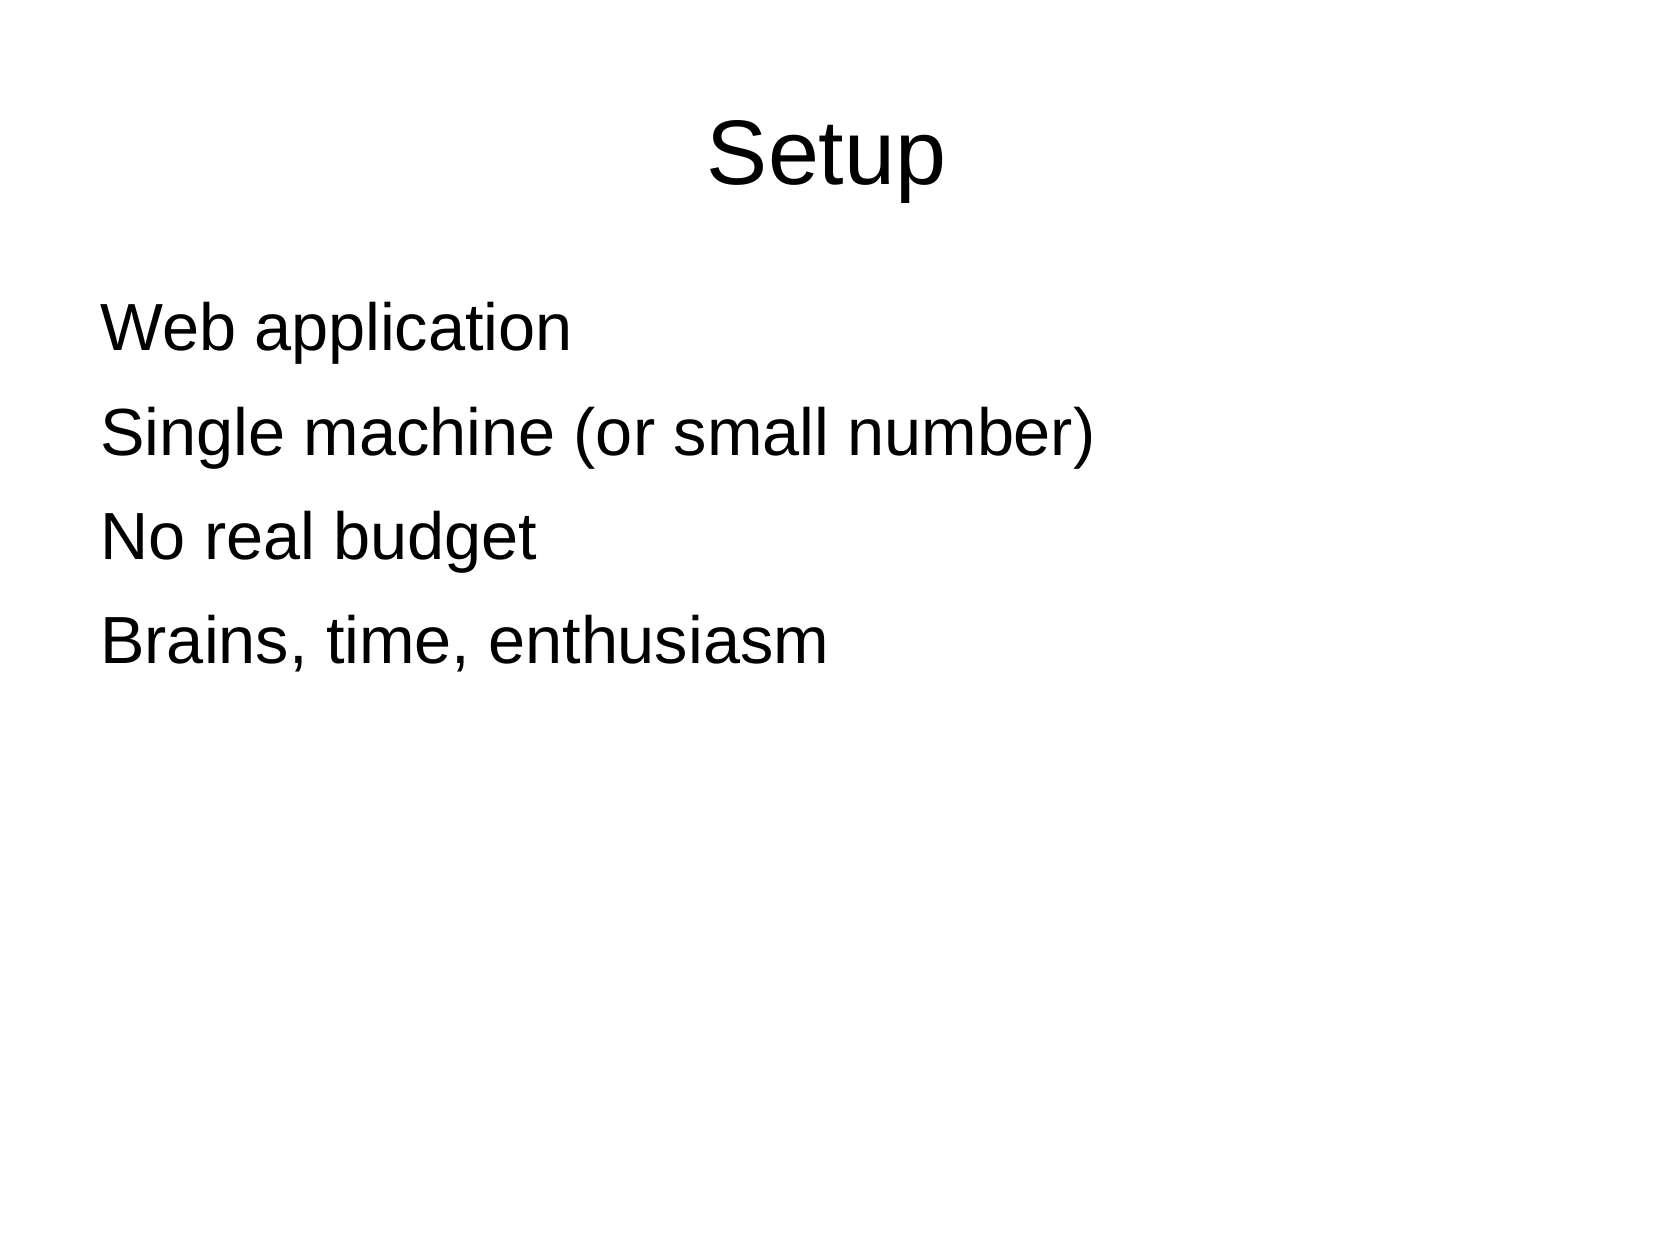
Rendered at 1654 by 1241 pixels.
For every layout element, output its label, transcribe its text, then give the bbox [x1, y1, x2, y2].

list Web application Single machine (or small number) No real budget Brains, time, enthusiasm [82, 290, 1571, 1109]
title Setup [82, 49, 1571, 257]
